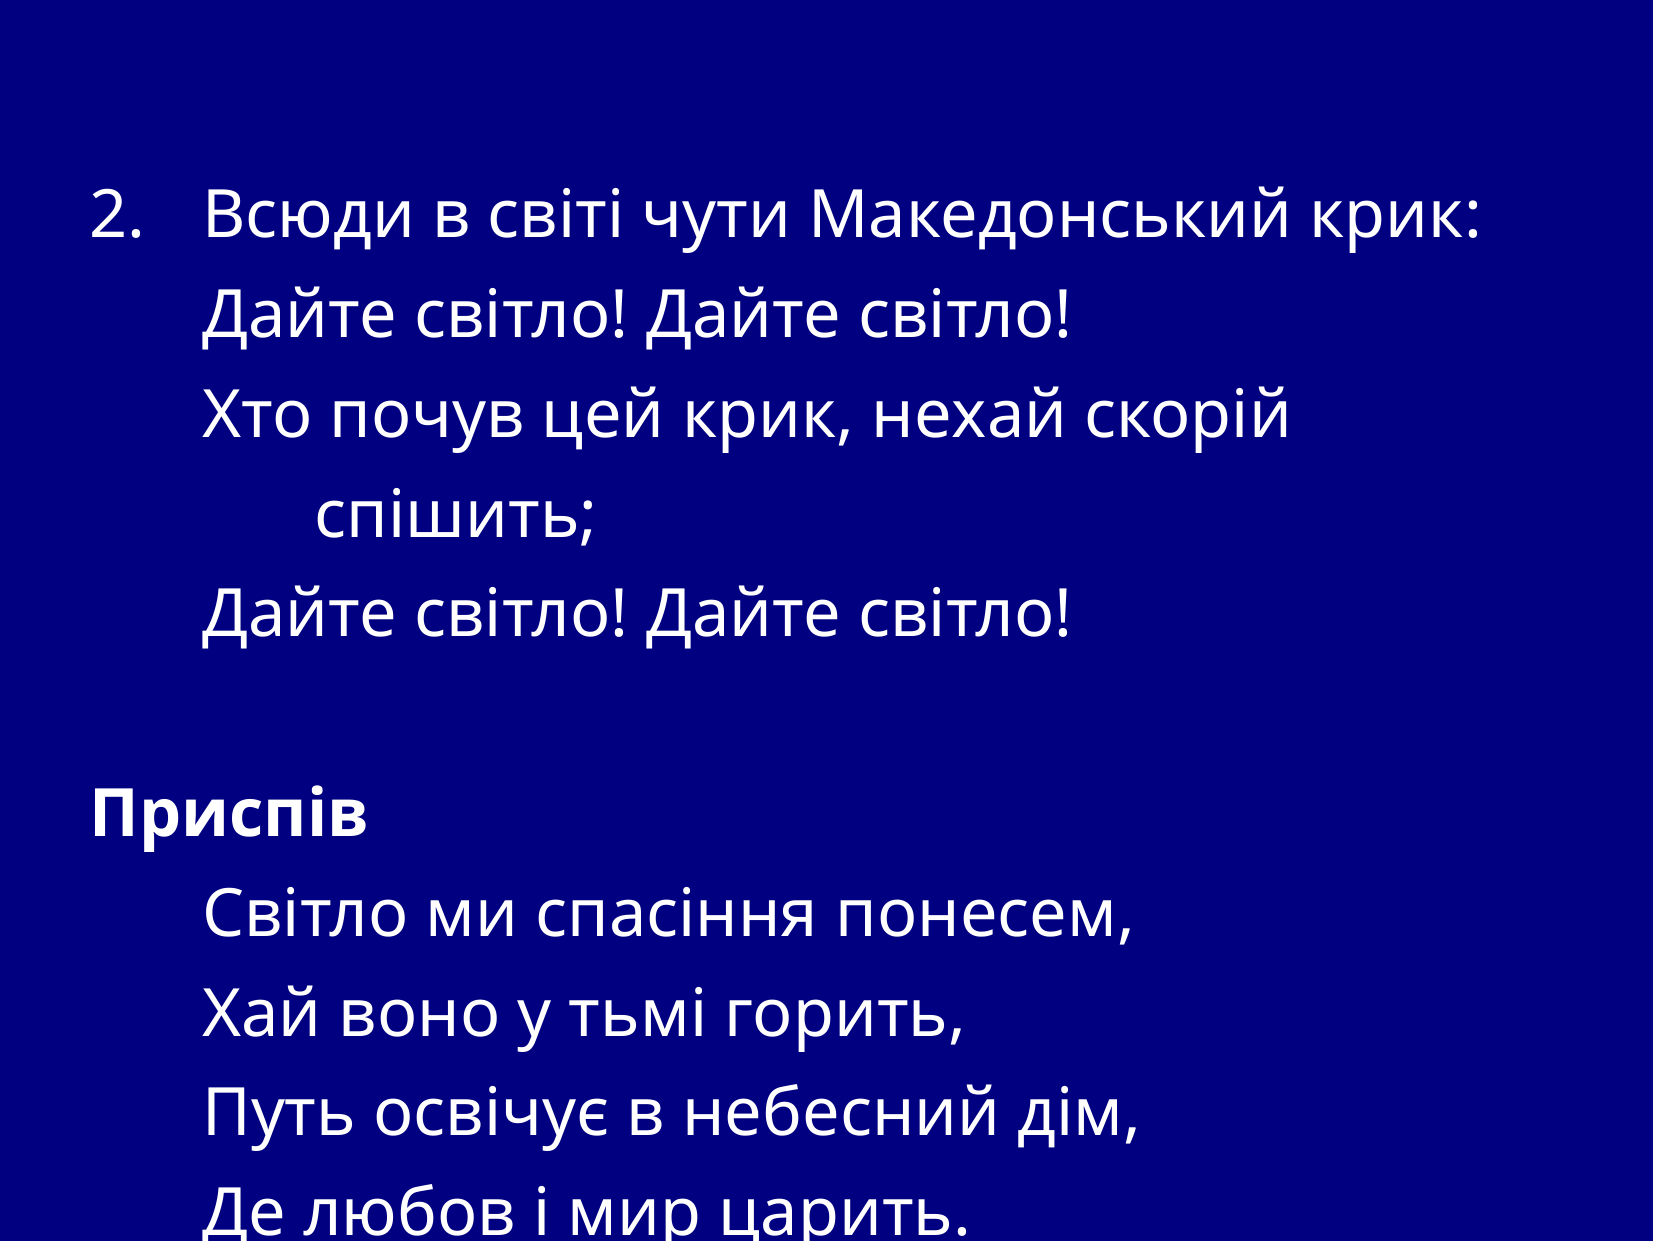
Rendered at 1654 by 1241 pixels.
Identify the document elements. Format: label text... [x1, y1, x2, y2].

text_box 2. Всюди в світі чути Македонський крик: Дайте світло! Дайте світло! Хто почув цей крик, нехай скорій спішить; Дайте світло! Дайте світло! Приспів Світло ми спасіння понесем, Хай воно у тьмі горить, Путь освічує в небесний дім, Де любов і мир царить. [75, 150, 1651, 1163]
